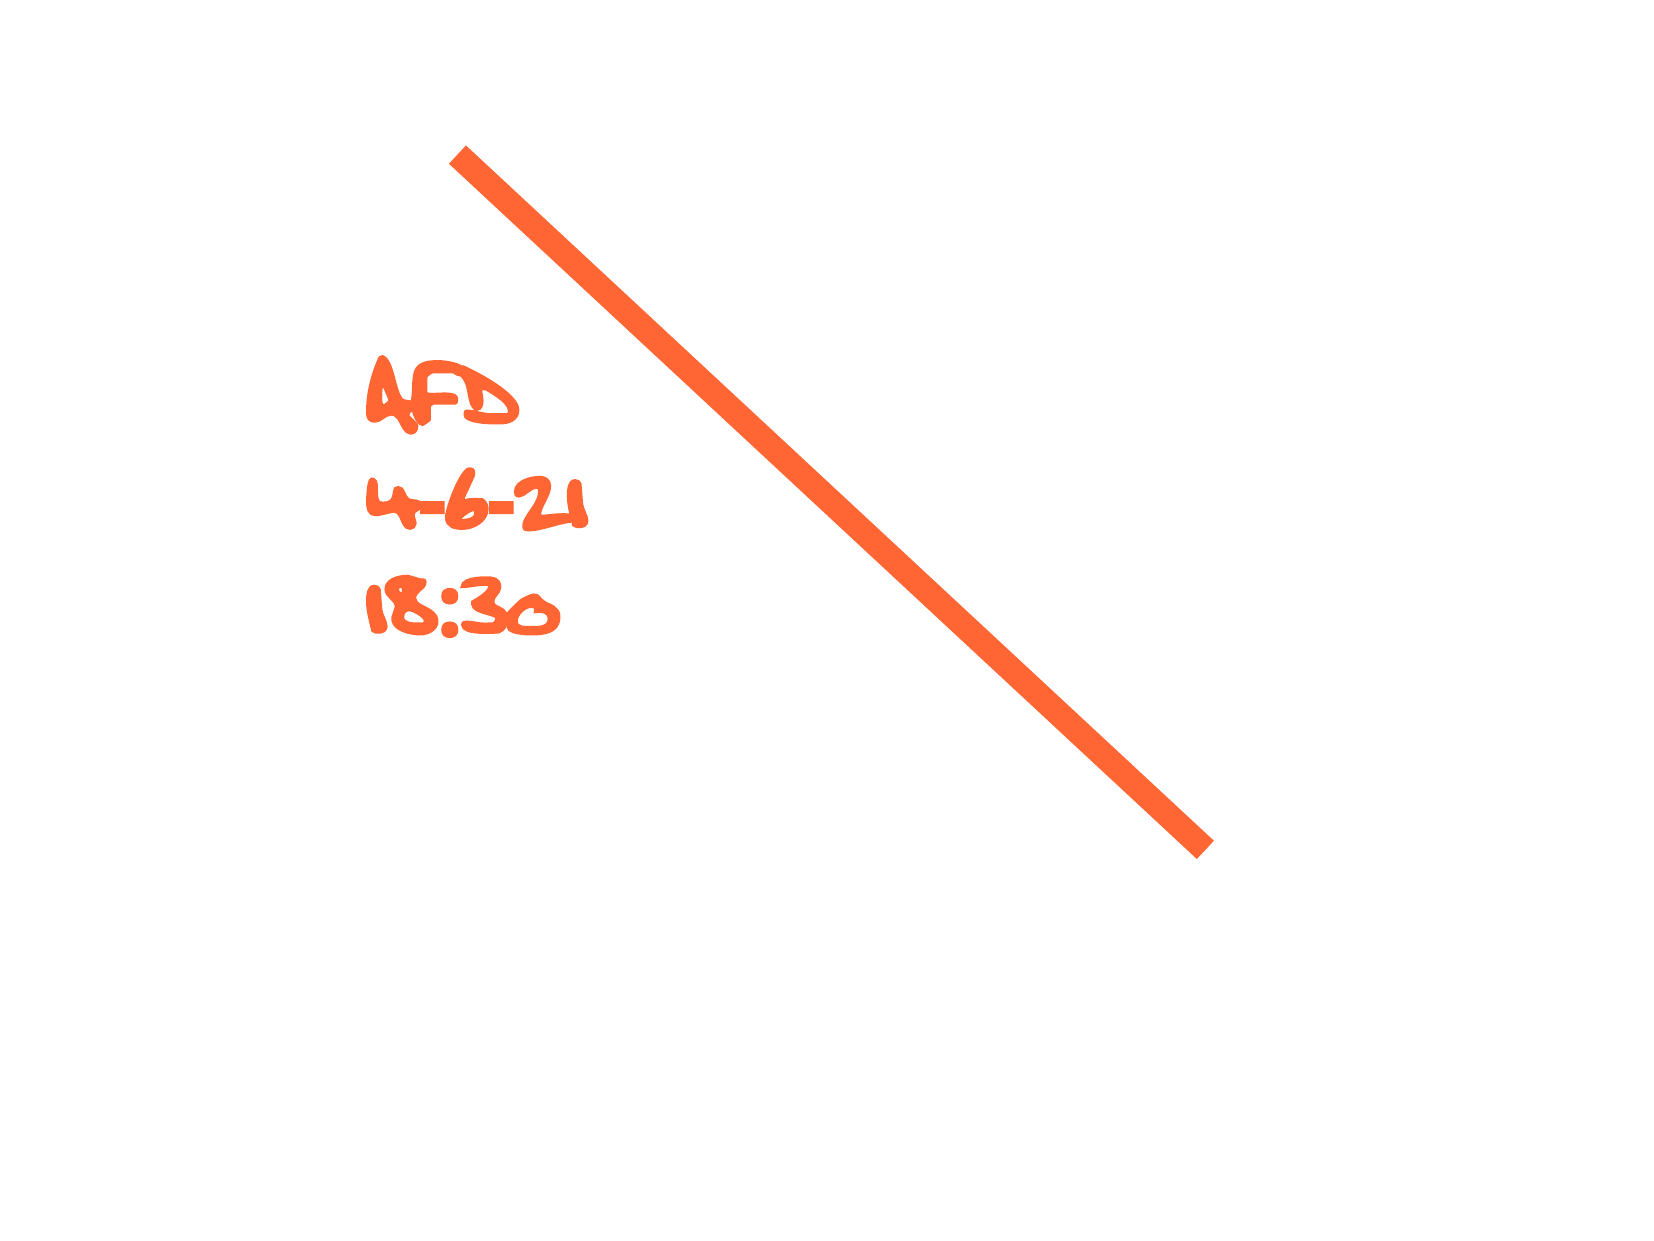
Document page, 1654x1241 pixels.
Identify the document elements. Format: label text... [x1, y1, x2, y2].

text_box AFD 4-6-21 18:30 [351, 333, 715, 699]
